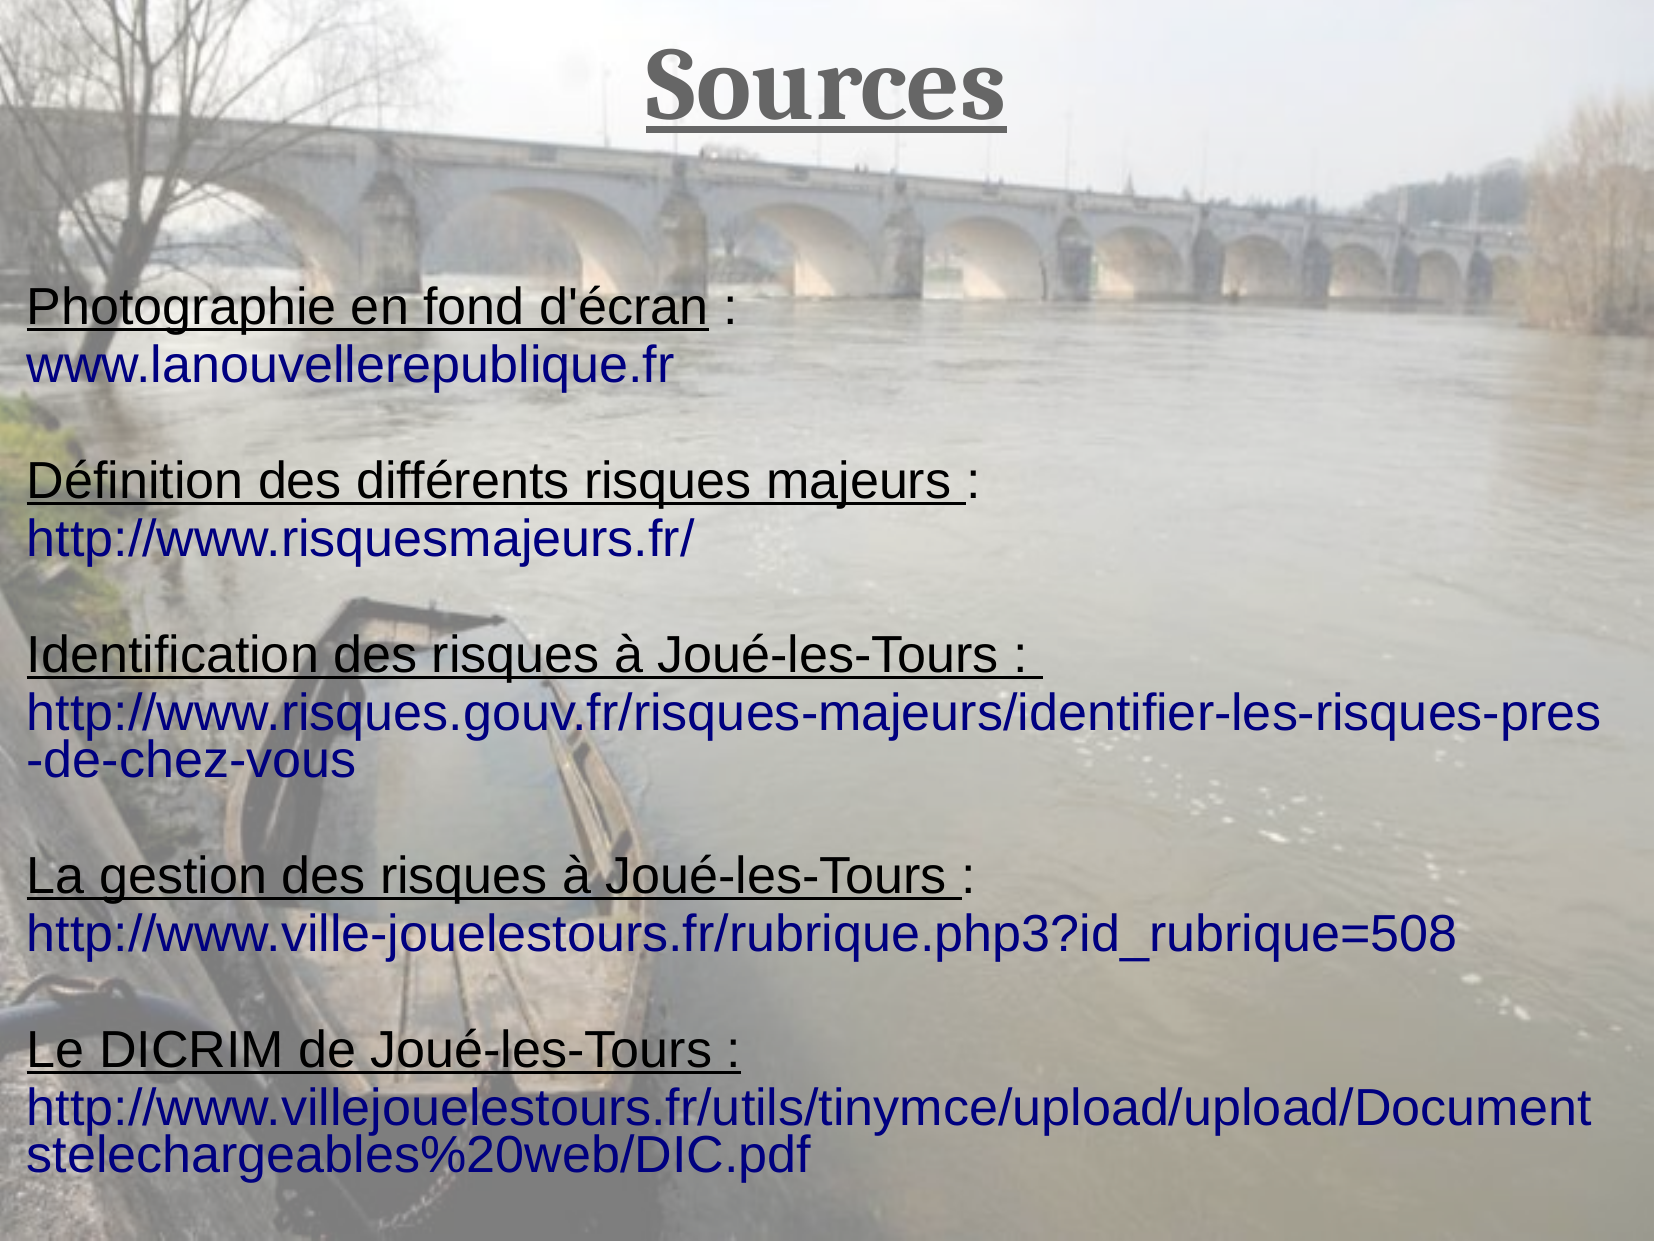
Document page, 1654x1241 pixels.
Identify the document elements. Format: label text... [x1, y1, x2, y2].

title Sources [82, 0, 1571, 189]
text_box Photographie en fond d'écran : www.lanouvellerepublique.fr Définition des différents risques majeurs : http://www.risquesmajeurs.fr/ Identification des risques à Joué-les-Tours : http://www.risques.gouv.fr/risques-majeurs/identifier-les-risques-pres-de-chez-vous La gestion des risques à Joué-les-Tours :http://www.ville-jouelestours.fr/rubrique.php3?id_rubrique=508 Le DICRIM de Joué-les-Tours : http://www.villejouelestours.fr/utils/tinymce/upload/upload/Documentstelechargeables%20web/DIC.pdf [11, 212, 1630, 1091]
picture [0, 0, 1654, 1241]
